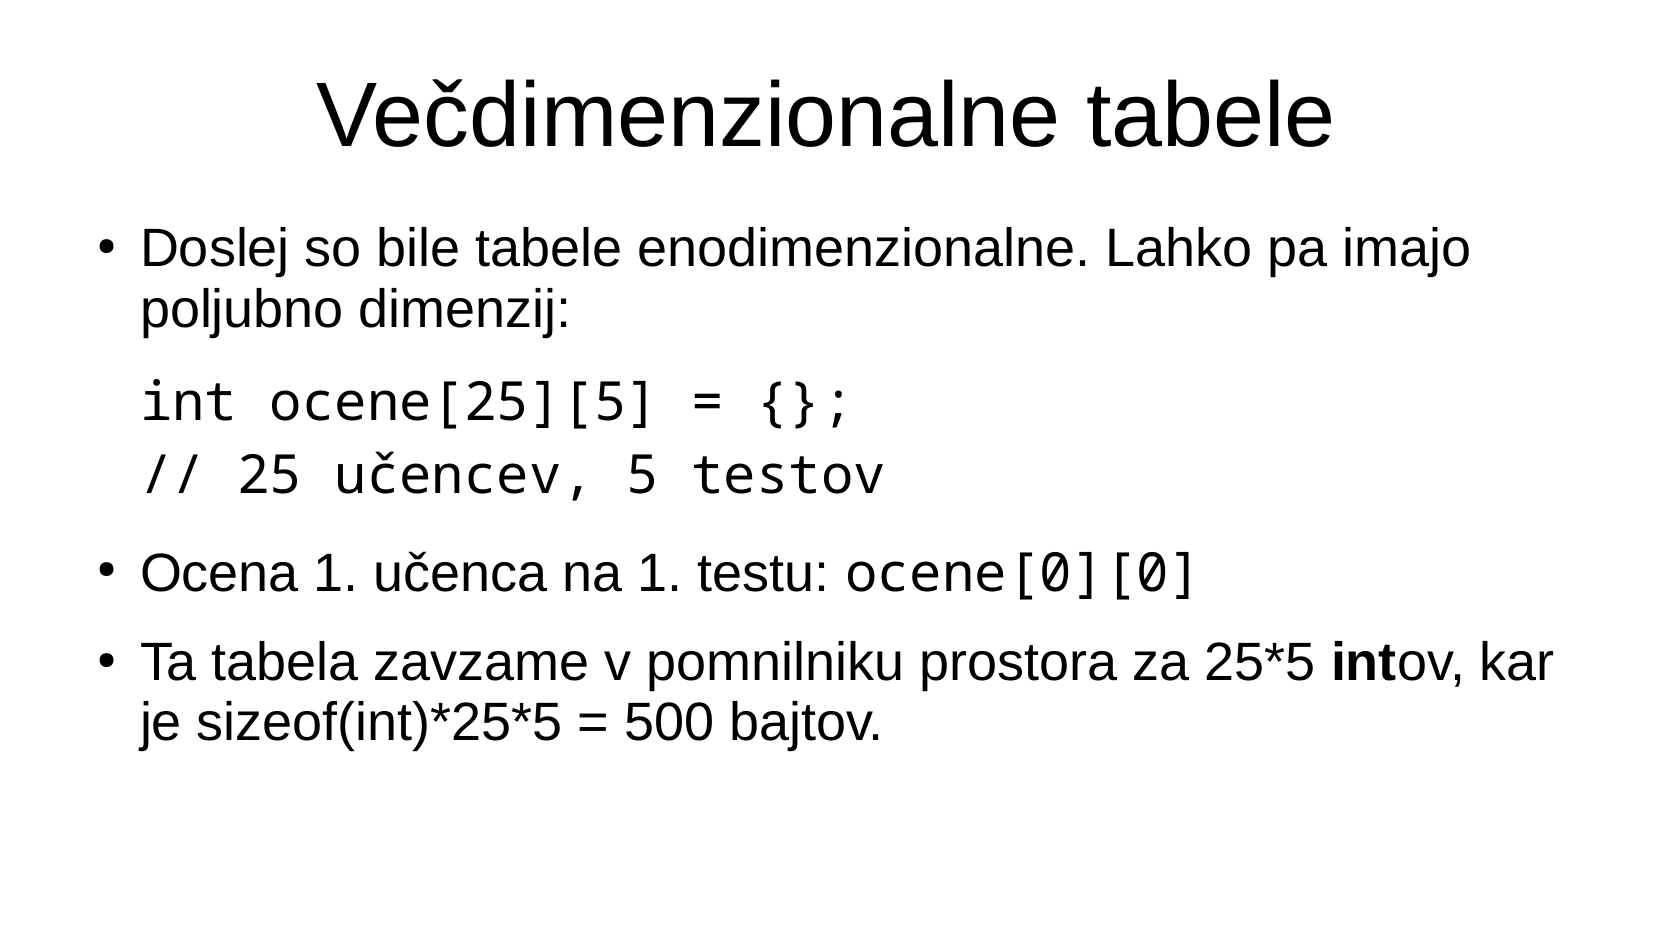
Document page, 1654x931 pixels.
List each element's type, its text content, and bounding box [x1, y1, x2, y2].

list Doslej so bile tabele enodimenzionalne. Lahko pa imajo poljubno dimenzij: int ocene[25][5] = {}; // 25 učencev, 5 testov Ocena 1. učenca na 1. testu: ocene[0][0] Ta tabela zavzame v pomnilniku prostora za 25*5 intov, kar je sizeof(int)*25*5 = 500 bajtov. [82, 217, 1571, 758]
title Večdimenzionalne tabele [82, 37, 1571, 193]
